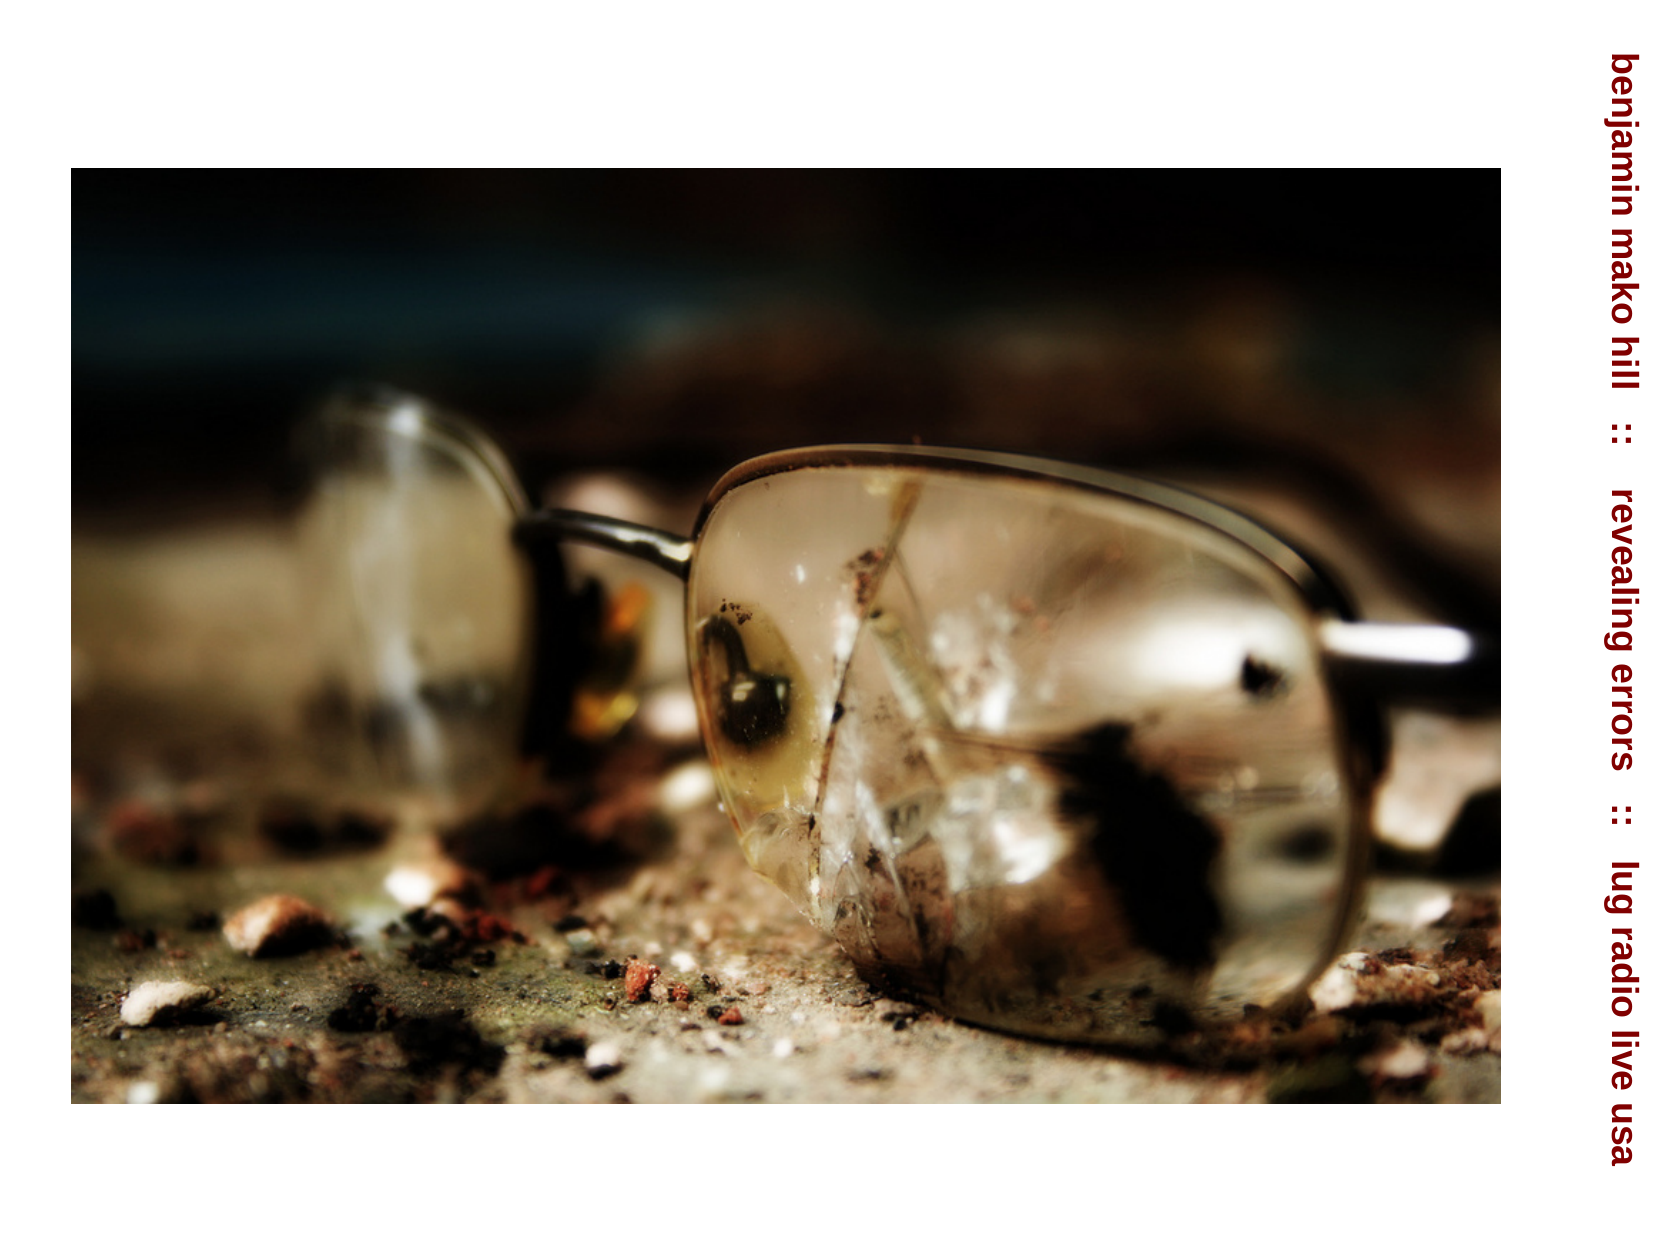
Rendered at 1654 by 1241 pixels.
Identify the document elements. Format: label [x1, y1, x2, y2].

picture [71, 168, 1501, 1104]
